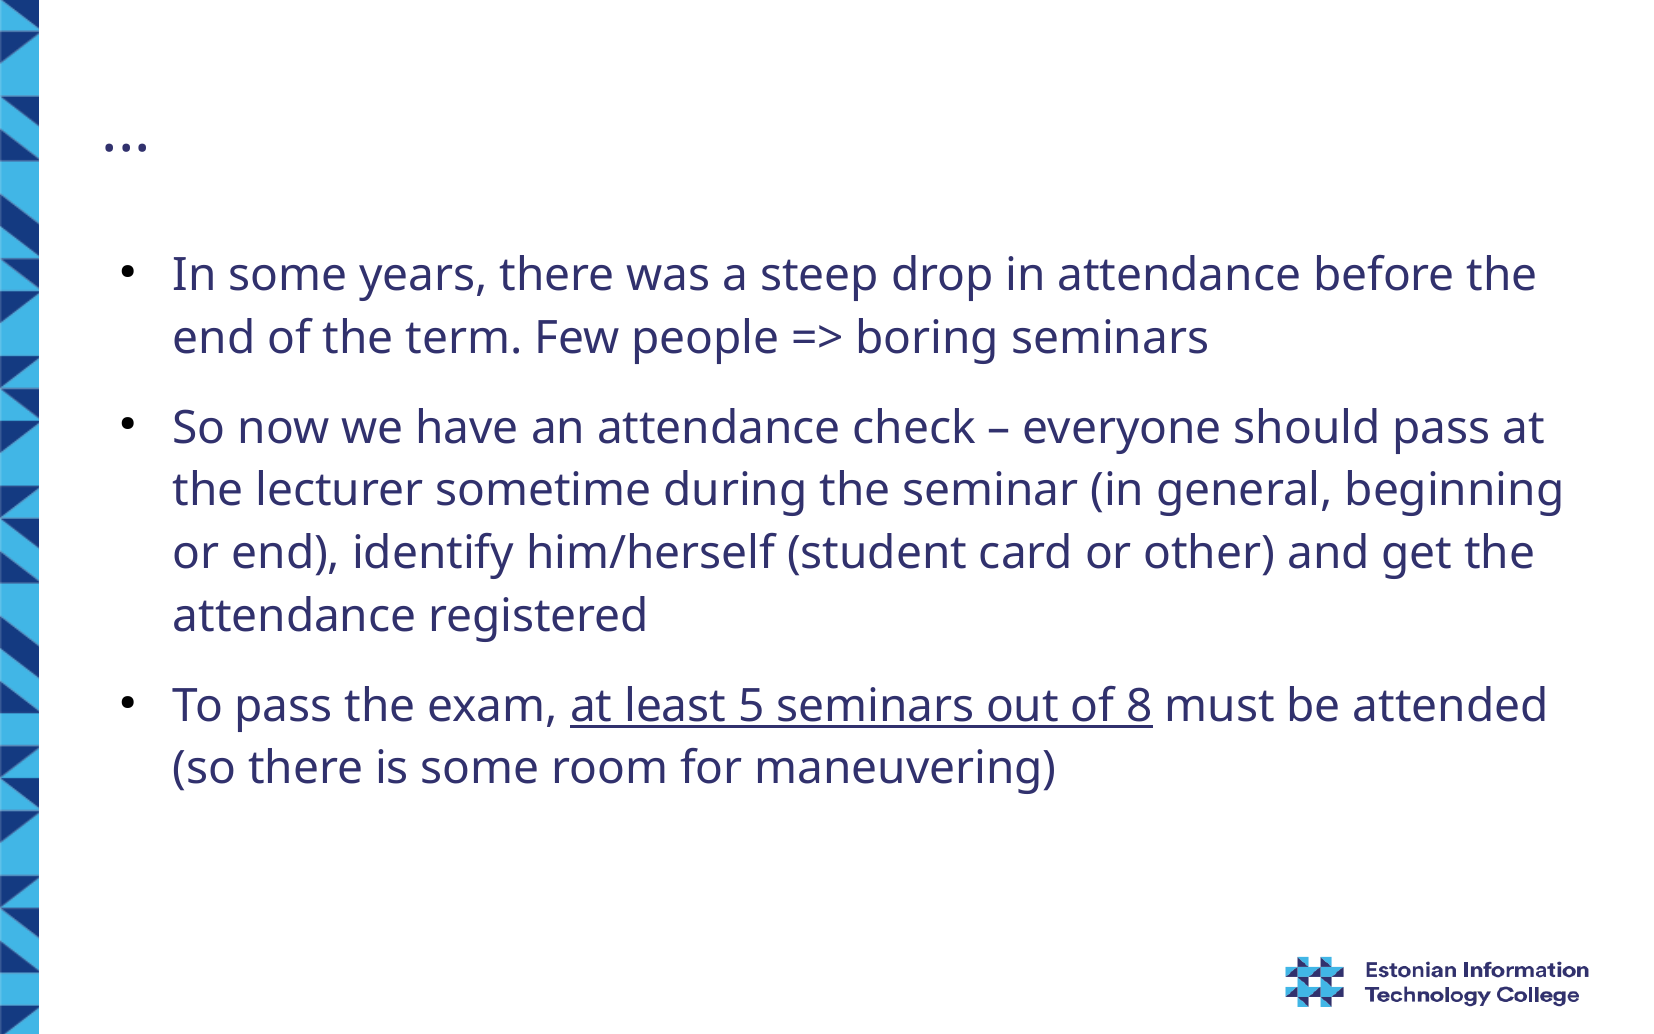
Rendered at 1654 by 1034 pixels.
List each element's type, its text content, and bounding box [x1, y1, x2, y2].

title ... [101, 41, 1224, 214]
list In some years, there was a steep drop in attendance before the end of the term. Few people => boring seminars So now we have an attendance check – everyone should pass at the lecturer sometime during the seminar (in general, beginning or end), identify him/herself (student card or other) and get the attendance registered To pass the exam, at least 5 seminars out of 8 must be attended (so there is some room for maneuvering) [101, 241, 1591, 924]
